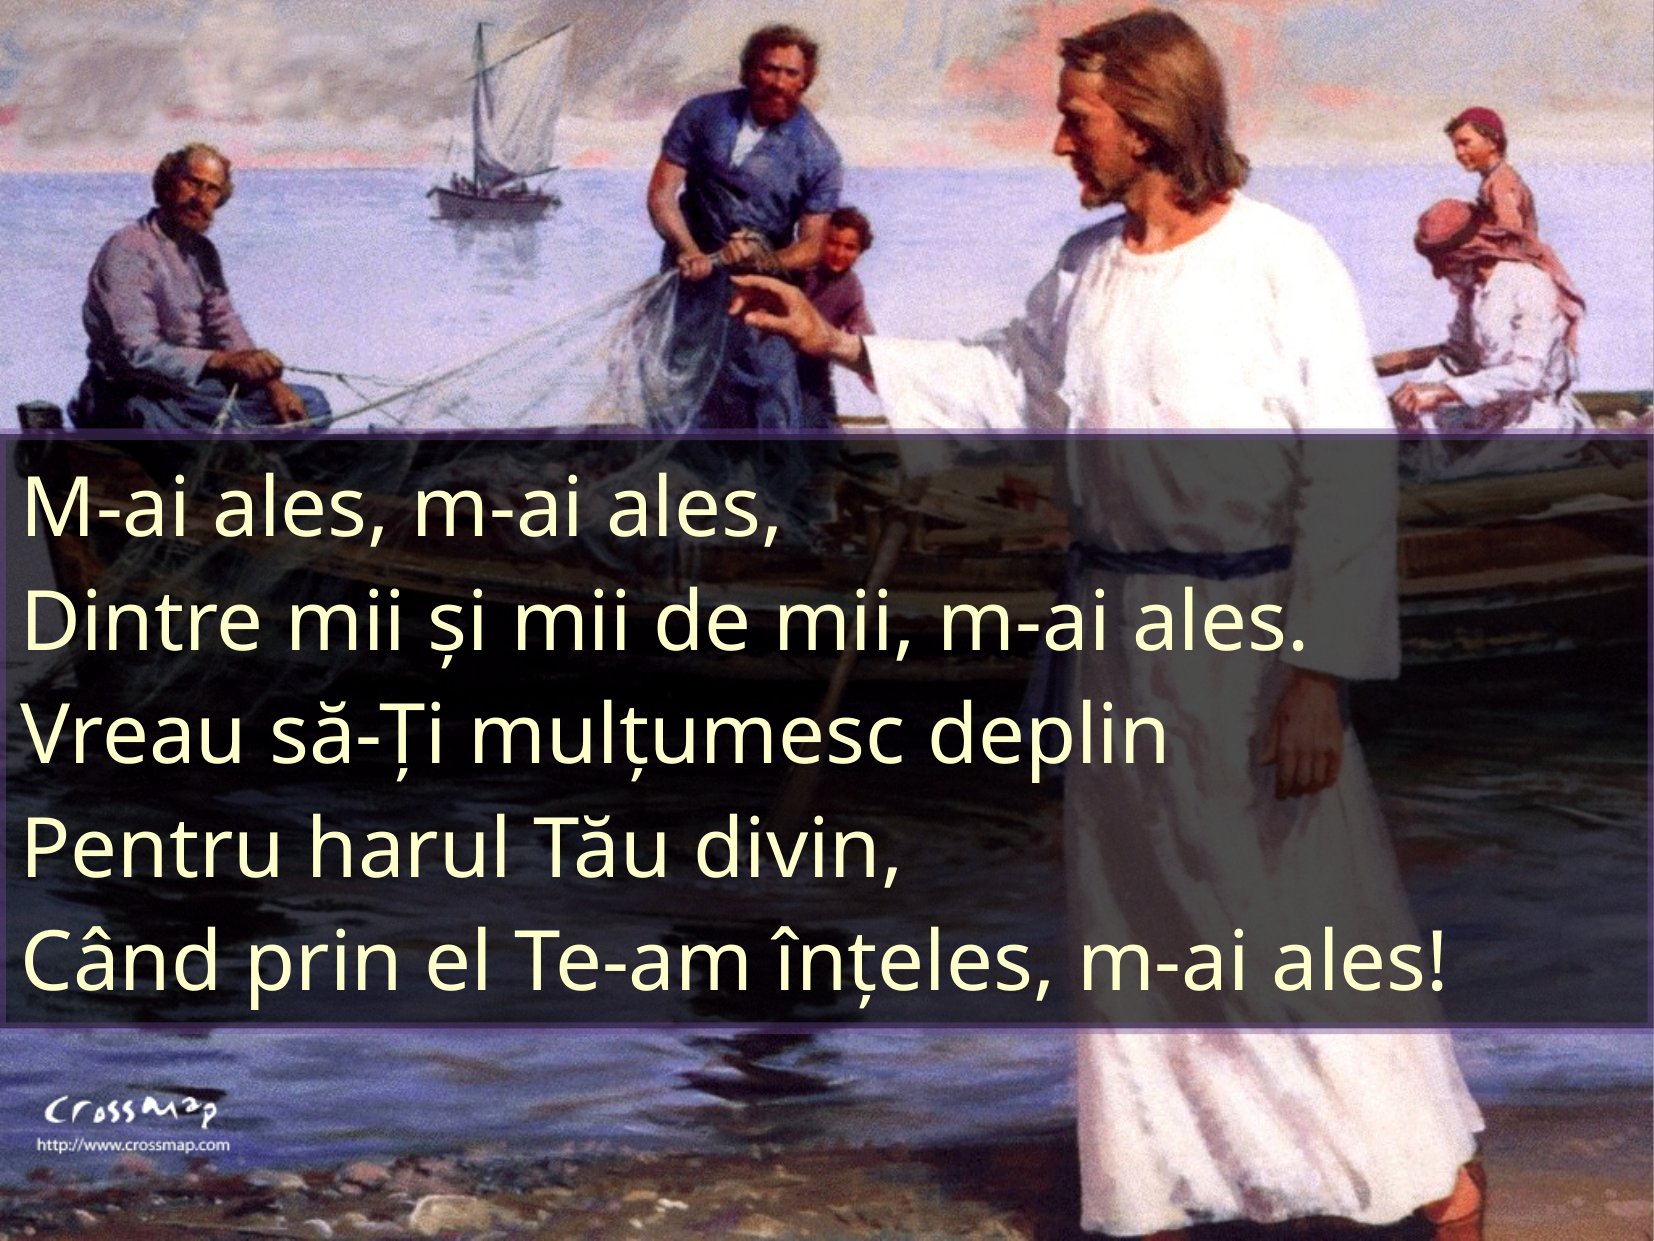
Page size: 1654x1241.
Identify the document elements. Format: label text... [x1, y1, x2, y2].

picture [1193, 981, 1210, 985]
picture [640, 981, 657, 985]
picture [187, 981, 204, 985]
picture [1391, 981, 1414, 985]
text_box M-ai ales, m-ai ales, Dintre mii şi mii de mii, m-ai ales. Vreau să-Ţi mulţumesc deplin Pentru harul Tău divin, Când prin el Te-am înţeles, m-ai ales! [0, 481, 1654, 981]
picture [6, 441, 1647, 481]
picture [85, 981, 102, 985]
picture [1283, 981, 1300, 985]
picture [998, 981, 1021, 985]
picture [0, 1035, 1654, 1241]
picture [262, 981, 279, 985]
picture [6, 981, 1647, 1022]
picture [0, 0, 1654, 428]
